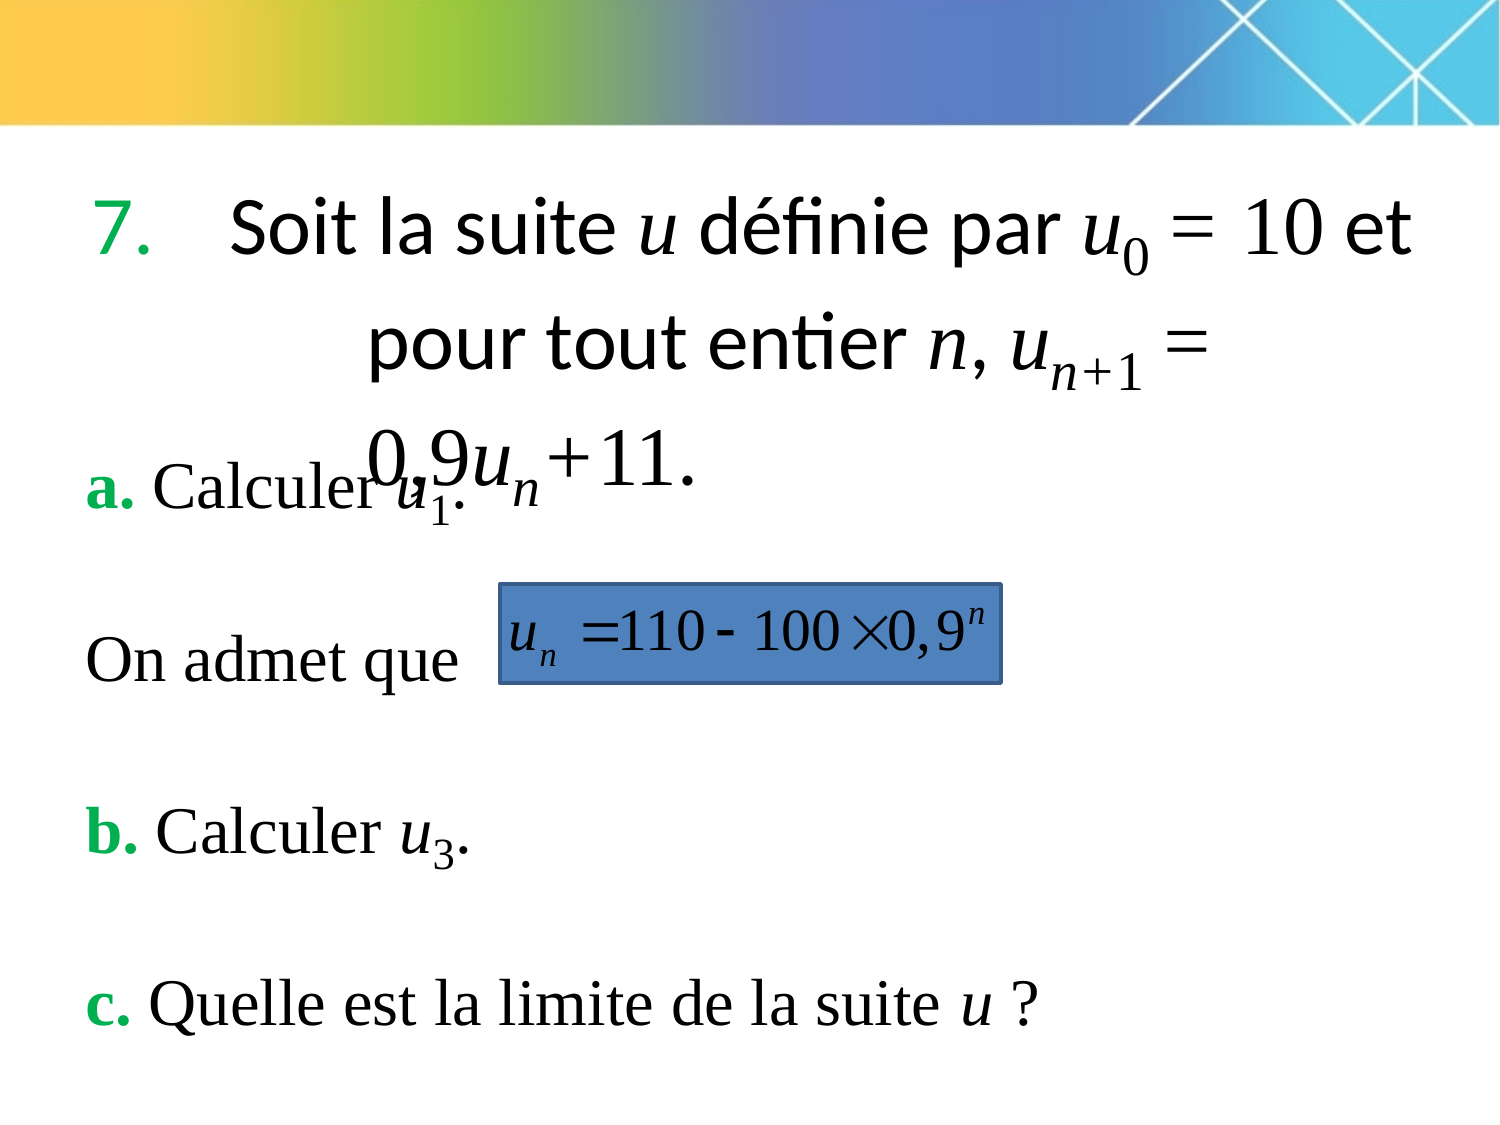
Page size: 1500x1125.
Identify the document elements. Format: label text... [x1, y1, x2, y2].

text_box a. Calculer u1. On admet que . b. Calculer u3. c. Quelle est la limite de la suite u ? [70, 342, 1465, 1004]
chart [501, 586, 999, 681]
title Soit la suite u définie par u0 = 10 et pour tout entier n, un+1 = 0,9un+11. [76, 164, 1500, 351]
